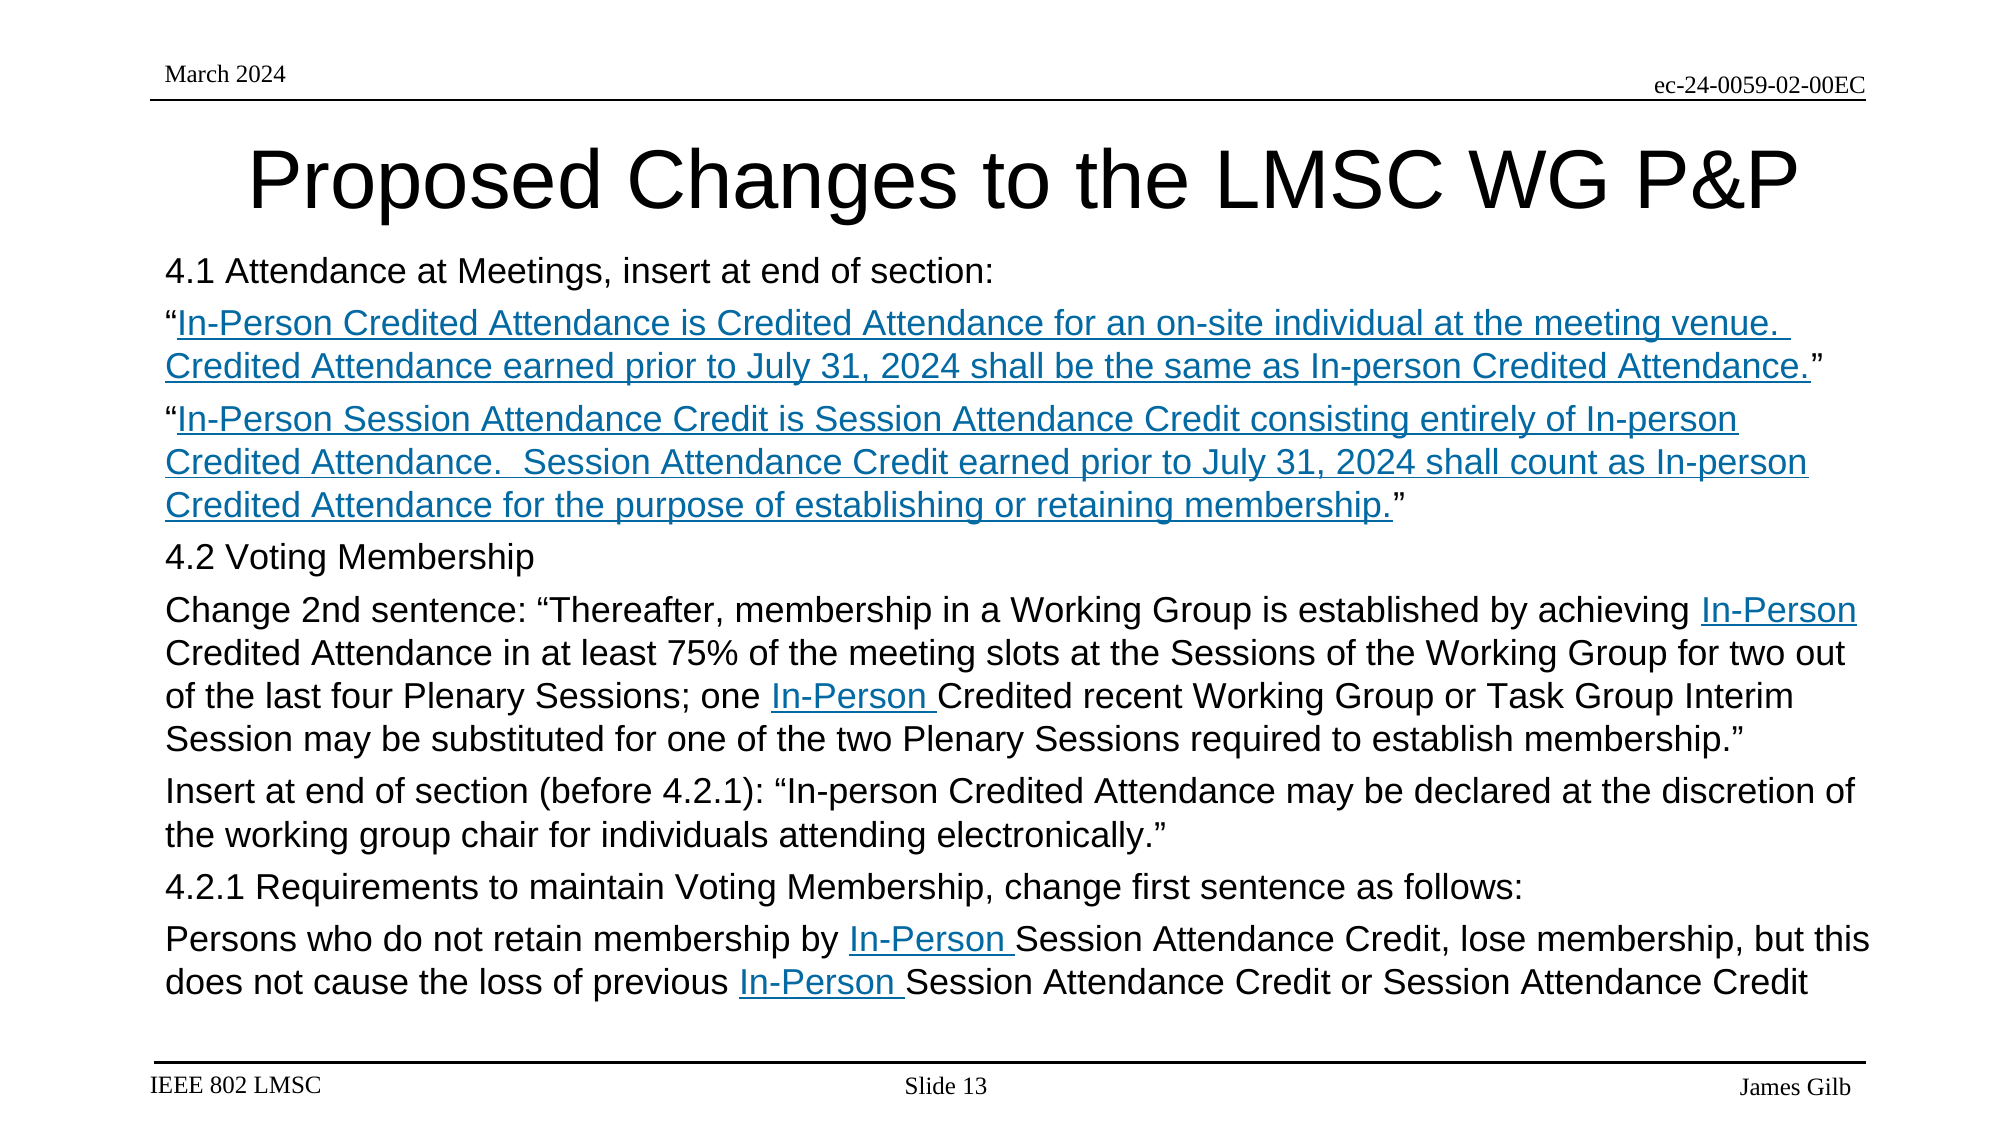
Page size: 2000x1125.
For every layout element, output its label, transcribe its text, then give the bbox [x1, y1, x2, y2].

title Proposed Changes to the LMSC WG P&P [149, 112, 1900, 238]
list 4.1 Attendance at Meetings, insert at end of section: “In-Person Credited Attendance is Credited Attendance for an on-site individual at the meeting venue. Credited Attendance earned prior to July 31, 2024 shall be the same as In-person Credited Attendance.” “In-Person Session Attendance Credit is Session Attendance Credit consisting entirely of In-person Credited Attendance. Session Attendance Credit earned prior to July 31, 2024 shall count as In-person Credited Attendance for the purpose of establishing or retaining membership.” 4.2 Voting Membership Change 2nd sentence: “Thereafter, membership in a Working Group is established by achieving In-Person Credited Attendance in at least 75% of the meeting slots at the Sessions of the Working Group for two out of the last four Plenary Sessions; one In-Person Credited recent Working Group or Task Group Interim Session may be substituted for one of the two Plenary Sessions required to establish membership.” Insert at end of section (before 4.2.1): “In-person Credited Attendance may be declared at the discretion of the working group chair for individuals attending electronically.” 4.2.1 Requirements to maintain Voting Membership, change first sentence as follows: Persons who do not retain membership by In-Person Session Attendance Credit, lose membership, but this does not cause the loss of previous In-Person Session Attendance Credit or Session Attendance Credit [150, 239, 1900, 1051]
